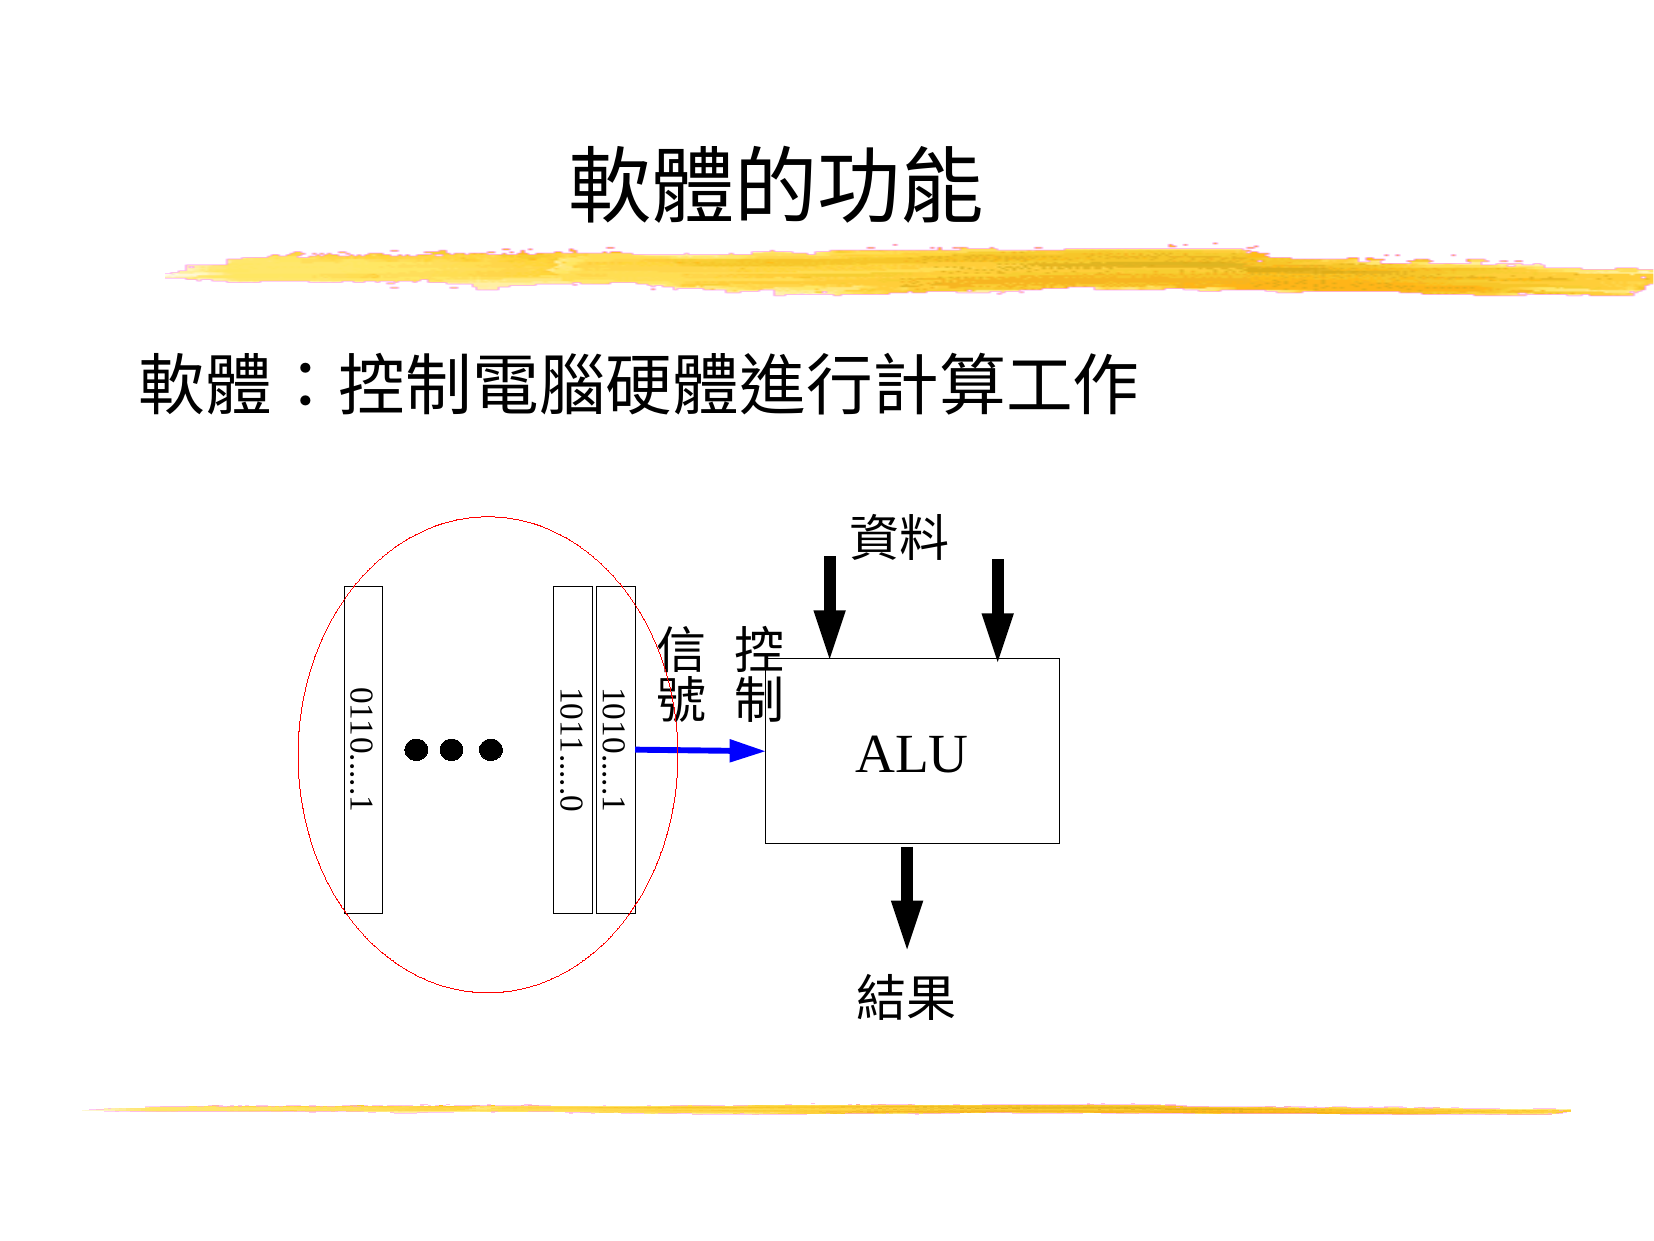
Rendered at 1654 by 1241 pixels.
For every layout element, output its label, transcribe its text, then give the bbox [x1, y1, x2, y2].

text_box 0110.....1 [344, 586, 383, 914]
text_box [479, 739, 503, 761]
picture [165, 237, 1654, 308]
text_box [404, 739, 428, 761]
text_box 結果 [856, 952, 989, 1015]
list 軟體：控制電腦硬體進行計算工作 [124, 316, 1530, 428]
text_box ALU [765, 658, 1060, 844]
text_box [440, 739, 463, 761]
title 軟體的功能 [73, 41, 1479, 249]
picture [82, 1102, 1571, 1117]
text_box 控制 信號 [644, 624, 774, 737]
text_box 1010.....1 [596, 586, 636, 914]
text_box 1011.....0 [553, 586, 593, 914]
text_box 資料 [849, 492, 982, 555]
